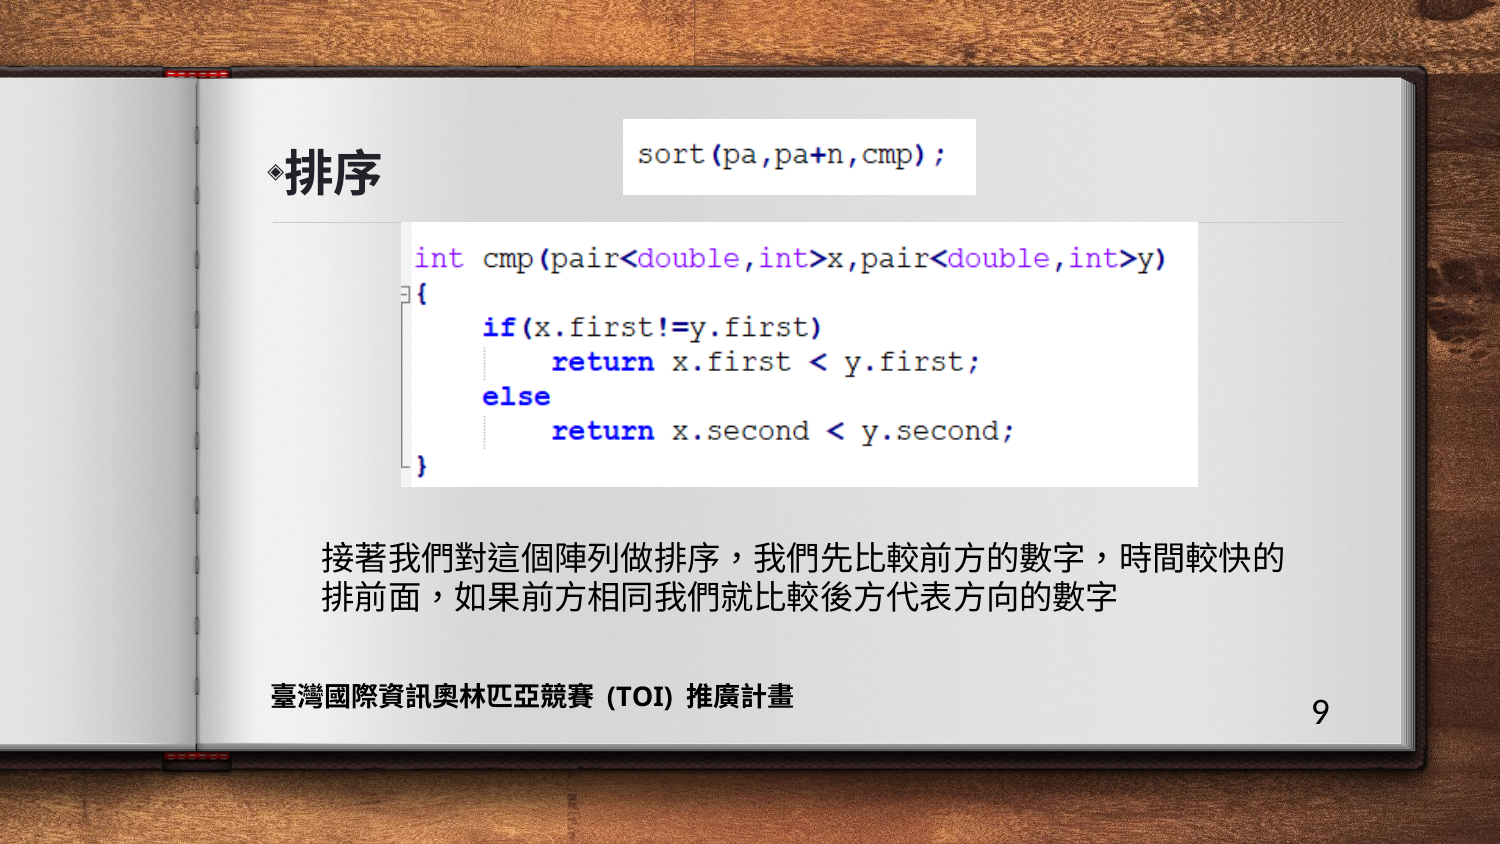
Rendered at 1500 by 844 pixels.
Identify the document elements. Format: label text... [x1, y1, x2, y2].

picture [623, 119, 976, 195]
picture [401, 222, 1198, 487]
text_box 接著我們對這個陣列做排序，我們先比較前方的數字，時間較快的排前面，如果前方相同我們就比較後方代表方向的數字 [306, 529, 1323, 626]
text_box 8 [1295, 672, 1386, 737]
list 排序 [252, 126, 1194, 216]
